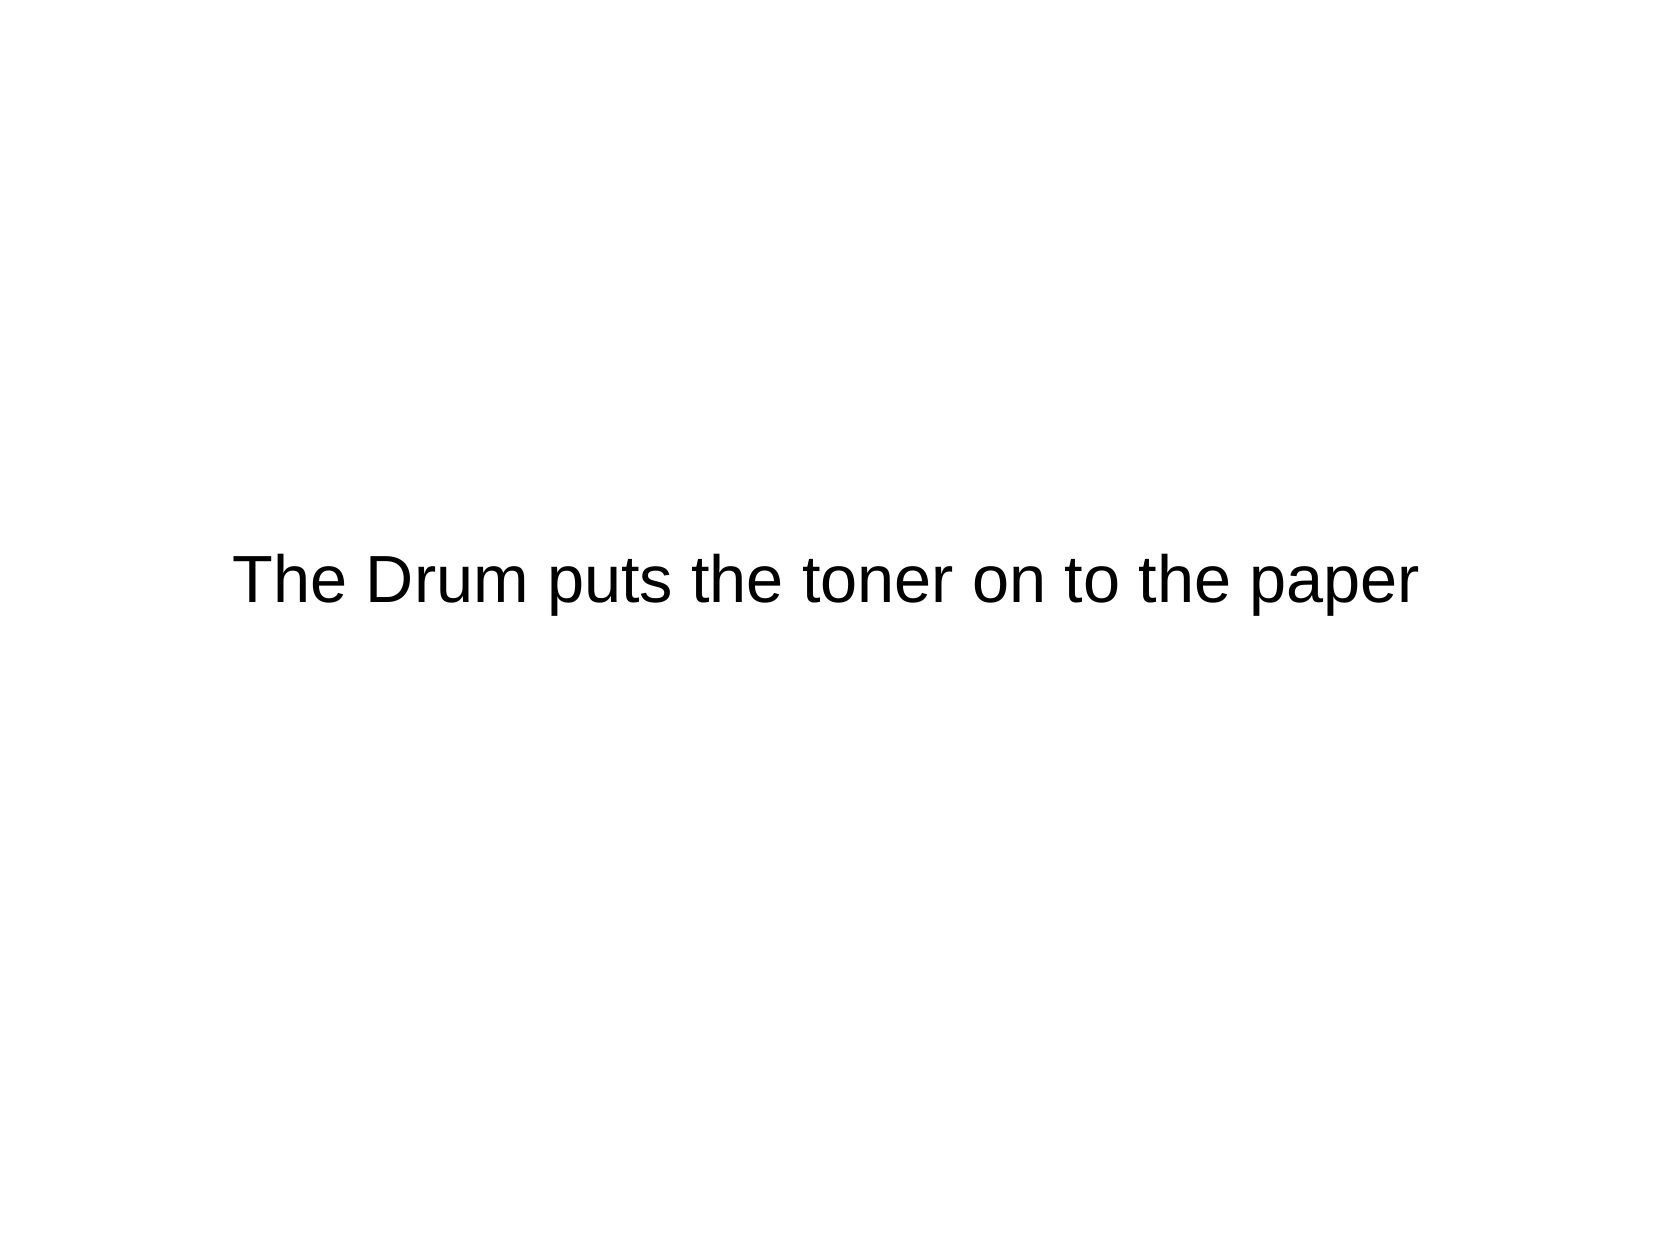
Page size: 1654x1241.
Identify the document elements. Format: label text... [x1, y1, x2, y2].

subtitle The Drum puts the toner on to the paper [82, 56, 1571, 1102]
